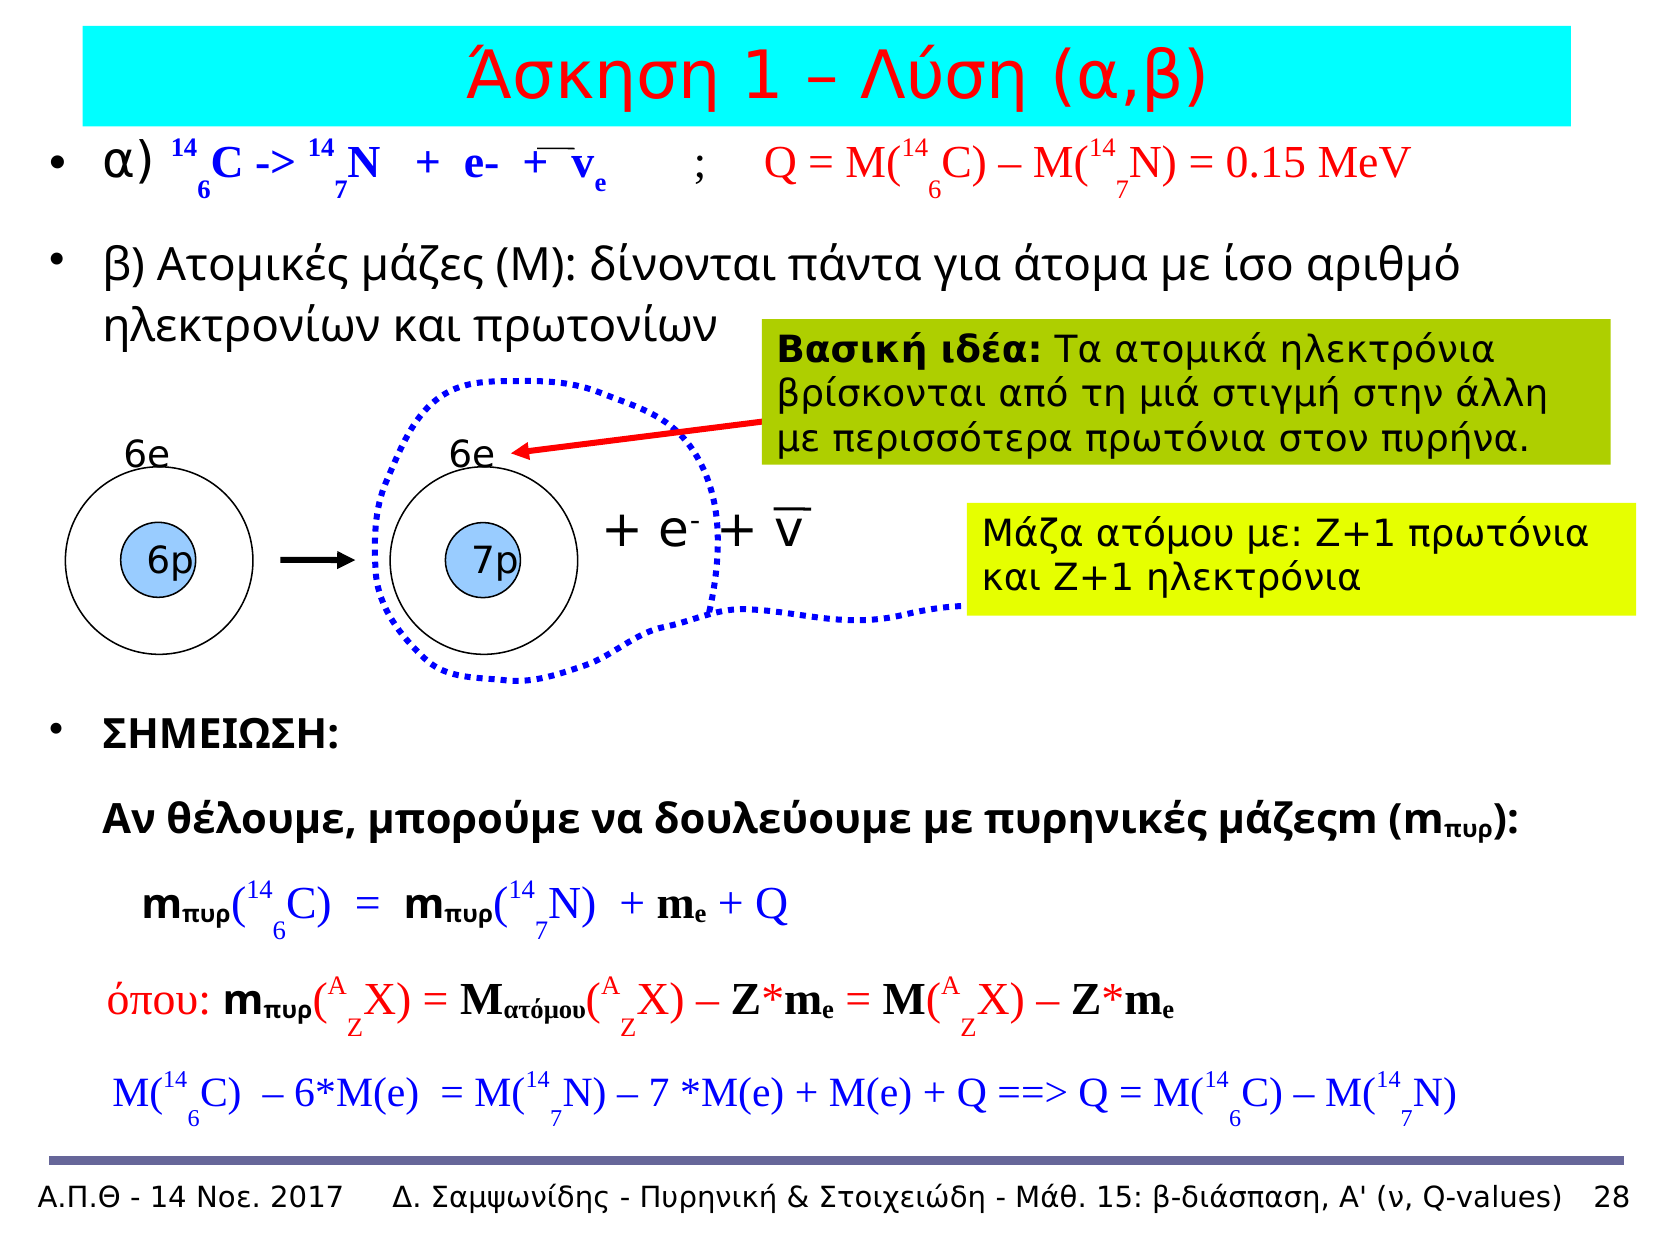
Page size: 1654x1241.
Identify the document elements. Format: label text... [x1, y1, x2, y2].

text_box 6e [433, 423, 584, 483]
text_box Βασική ιδέα: Τα ατομικά ηλεκτρόνια βρίσκονται από τη μιά στιγμή στην άλλη με περισσότερα πρωτόνια στον πυρήνα. [761, 319, 1611, 465]
list α) 146C -> 147N + e- + ve ; Q = M(146C) – M(147N) = 0.15 MeV β) Ατομικές μάζες (M): δίνονται πάντα για άτομα με ίσο αριθμό ηλεκτρονίων και πρωτονίων ΣΗΜΕΙΩΣΗ: Αν θέλουμε, μπορούμε να δουλεύουμε με πυρηνικές μάζεςm (mπυρ): mπυρ(146C) = mπυρ(147N) + me + Q όπου: mπυρ(ΑΖΧ) = Ματόμου(ΑΖΧ) – Ζ*me = Μ(ΑΖΧ) – Ζ*me M(146C) – 6*Μ(e) = M(147N) – 7 *M(e) + M(e) + Q ==> Q = M(146C) – M(147N) [31, 129, 1645, 1166]
text_box + e- + v [586, 490, 1187, 566]
text_box 7p [445, 522, 521, 598]
title Άσκηση 1 – Λύση (α,β) [82, 25, 1571, 127]
text_box 6p [120, 522, 196, 598]
text_box 6e [108, 423, 259, 483]
text_box Μάζα ατόμου με: Ζ+1 πρωτόνια και Ζ+1 ηλεκτρόνια [966, 502, 1637, 616]
